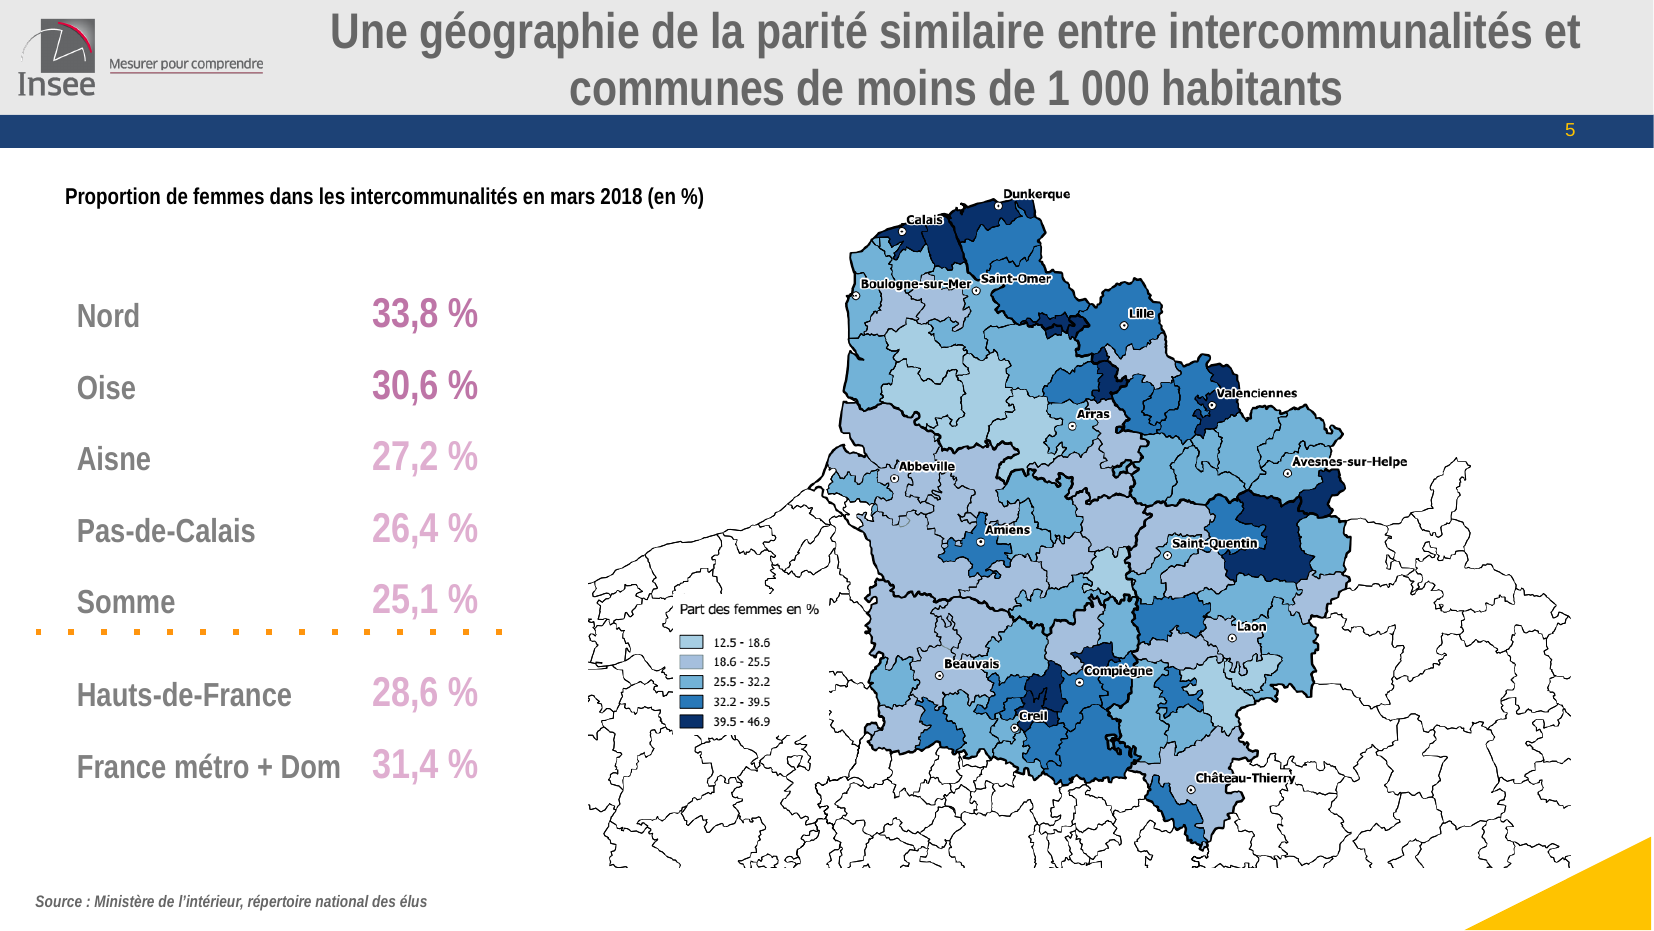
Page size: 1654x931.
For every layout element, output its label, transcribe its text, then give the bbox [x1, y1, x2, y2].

title Une géographie de la parité similaire entre intercommunalités et communes de moins de 1 000 habitants [259, 0, 1654, 119]
title Source : Ministère de l’intérieur, répertoire national des élus [35, 864, 1630, 931]
picture [14, 0, 259, 99]
title Hauts-de-France 28,6 % France métro + Dom 31,4 % [76, 643, 520, 788]
title Proportion de femmes dans les intercommunalités en mars 2018 (en %) [64, 159, 815, 234]
picture [588, 174, 1571, 870]
title Nord 33,8 % Oise 30,6 % Aisne 27,2 % Pas-de-Calais 26,4 % Somme 25,1 % [76, 264, 508, 623]
